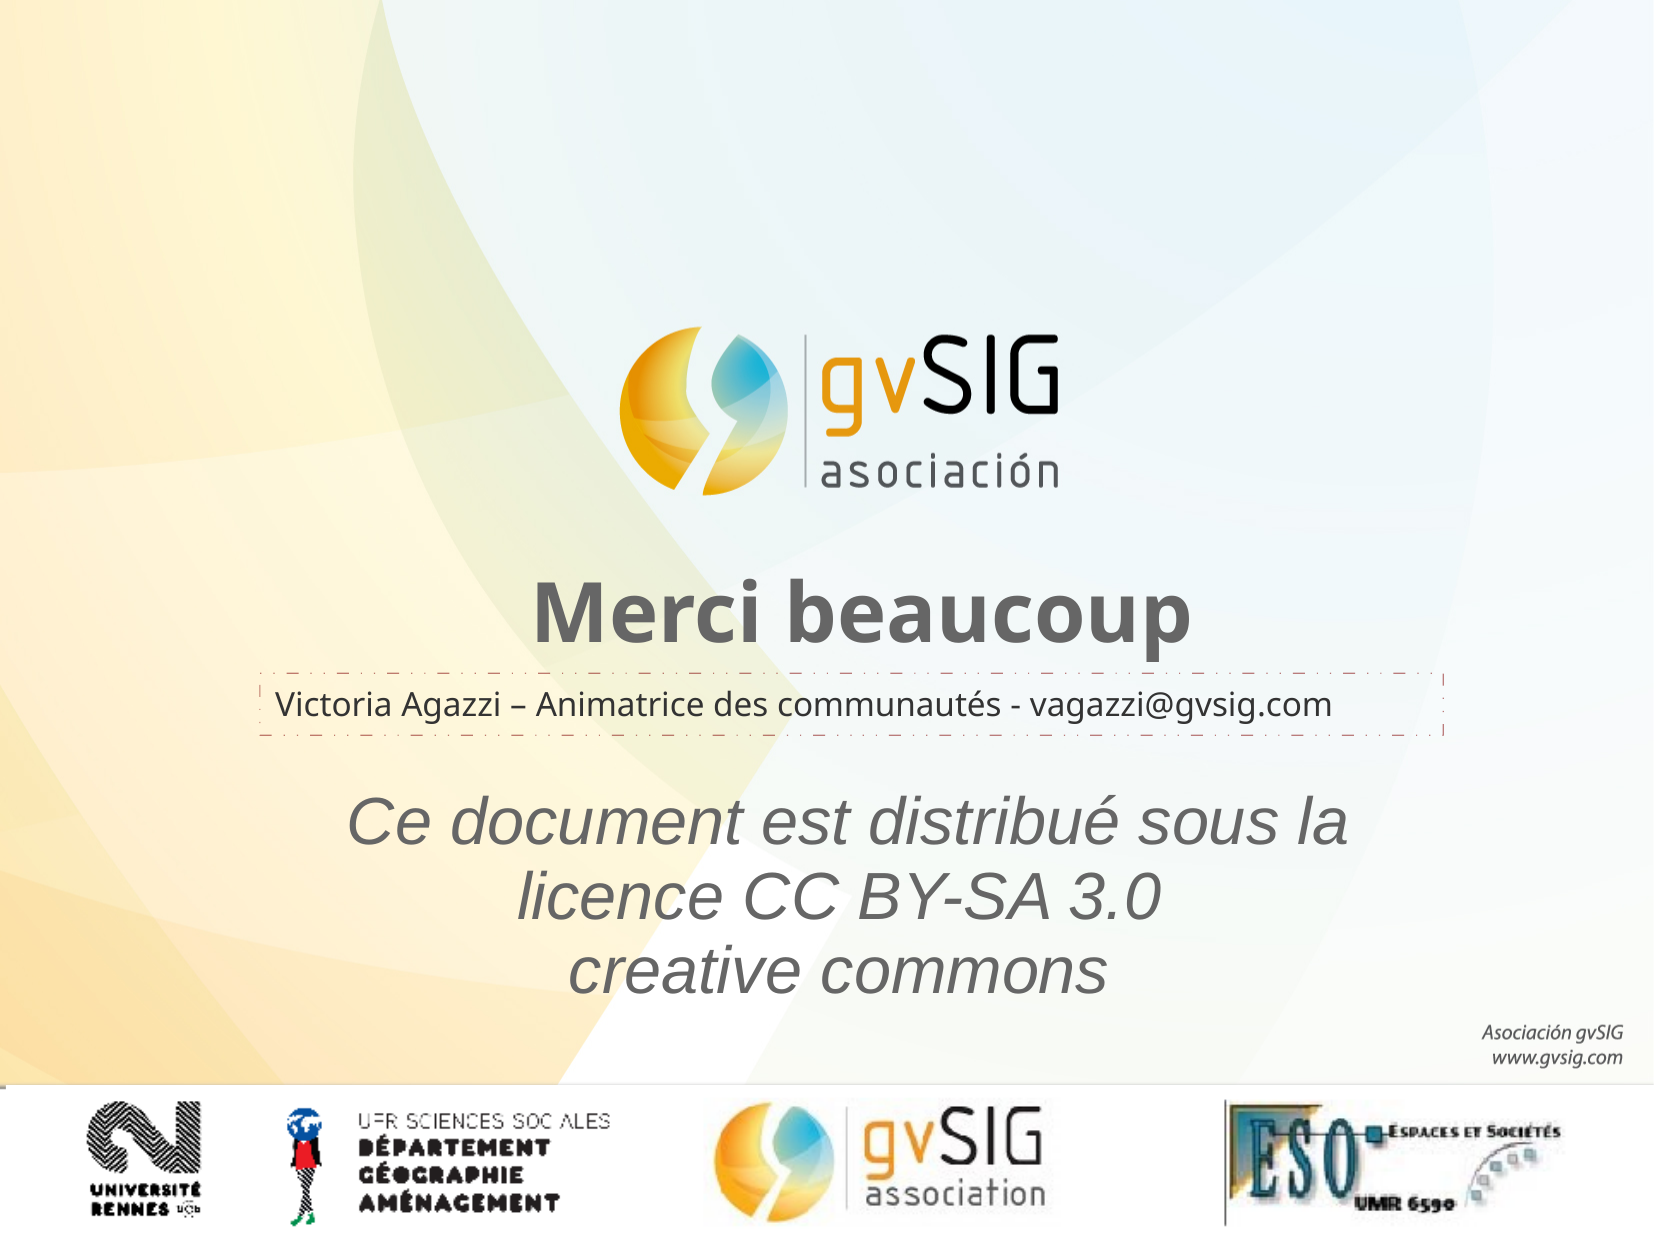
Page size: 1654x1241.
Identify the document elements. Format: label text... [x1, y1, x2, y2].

title Merci beaucoup [147, 561, 1577, 660]
text_box Ce document est distribué sous la licence CC BY-SA 3.0 creative commons [324, 776, 1373, 1016]
picture [0, 0, 1654, 1241]
text_box Victoria Agazzi – Animatrice des communautés - vagazzi@gvsig.com [259, 673, 1444, 736]
